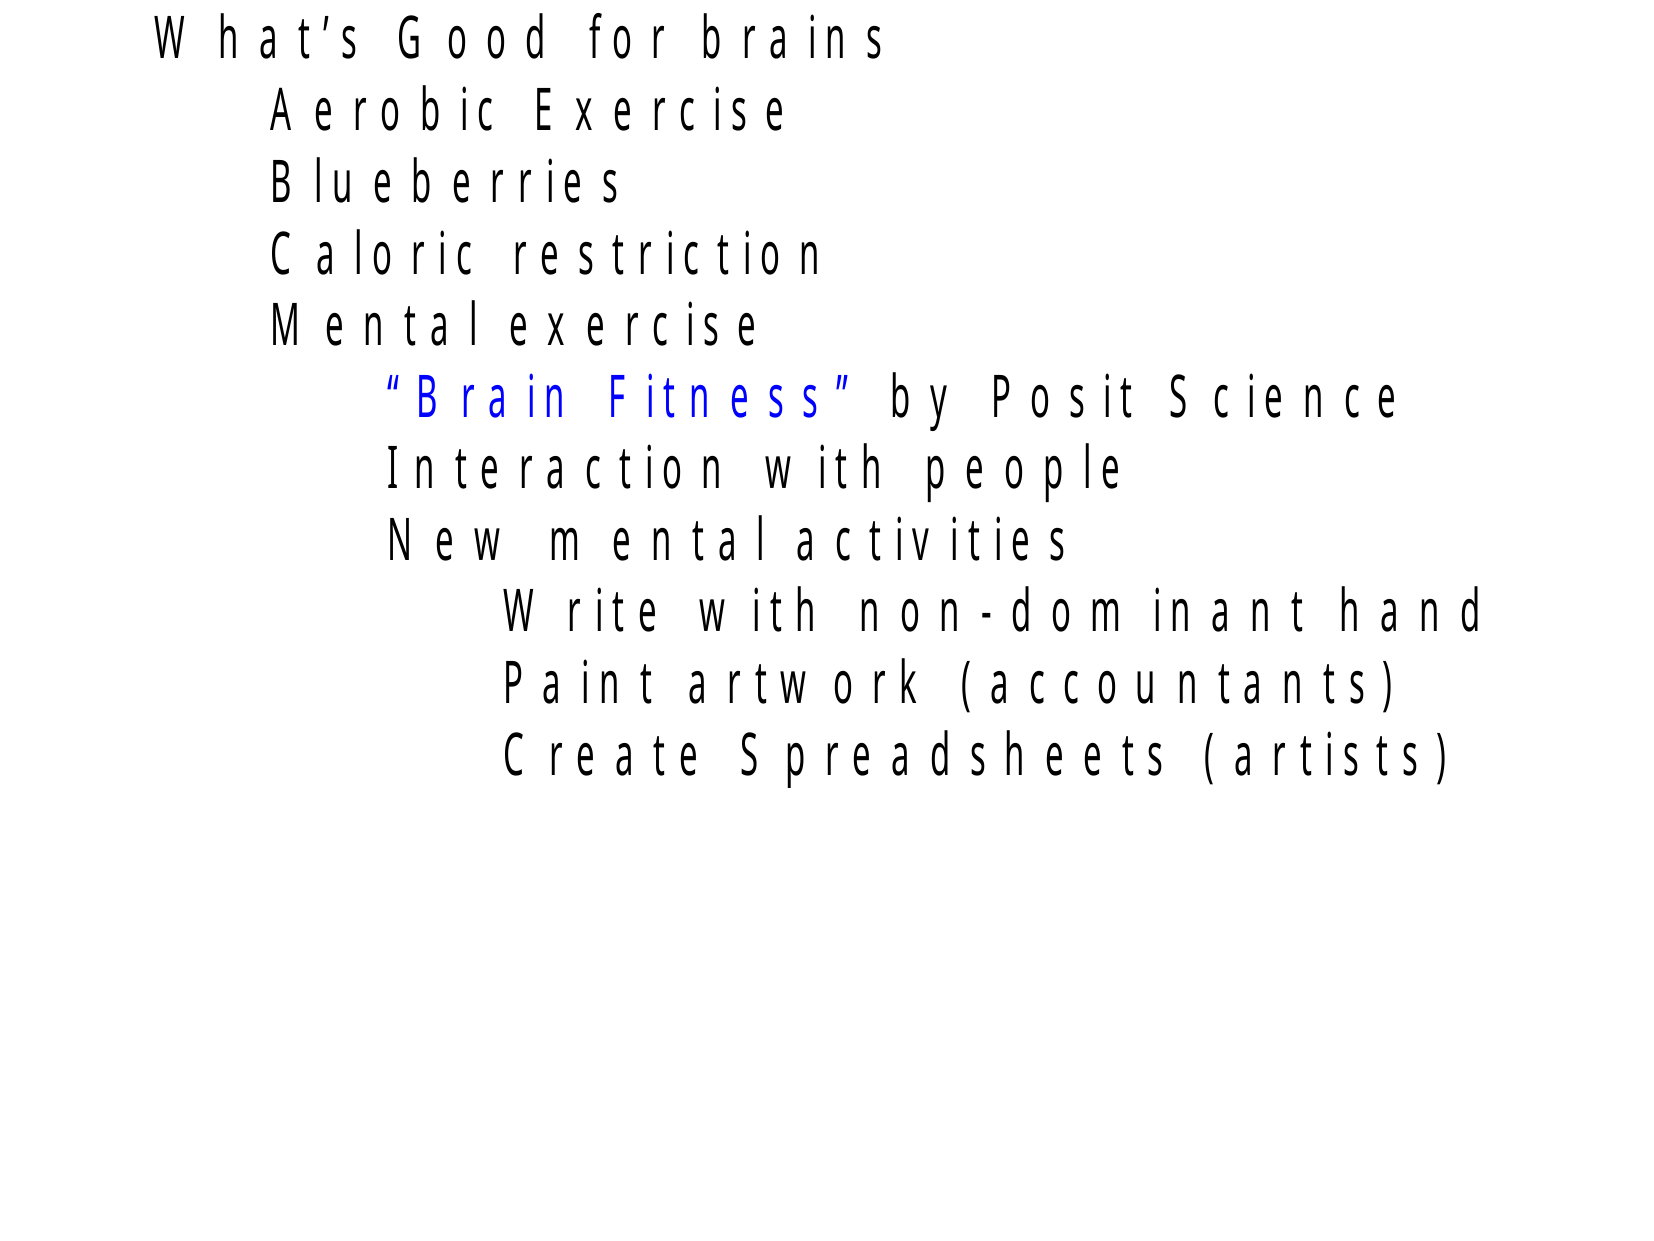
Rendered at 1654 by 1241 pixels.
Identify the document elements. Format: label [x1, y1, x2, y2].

picture [37, 0, 1613, 788]
